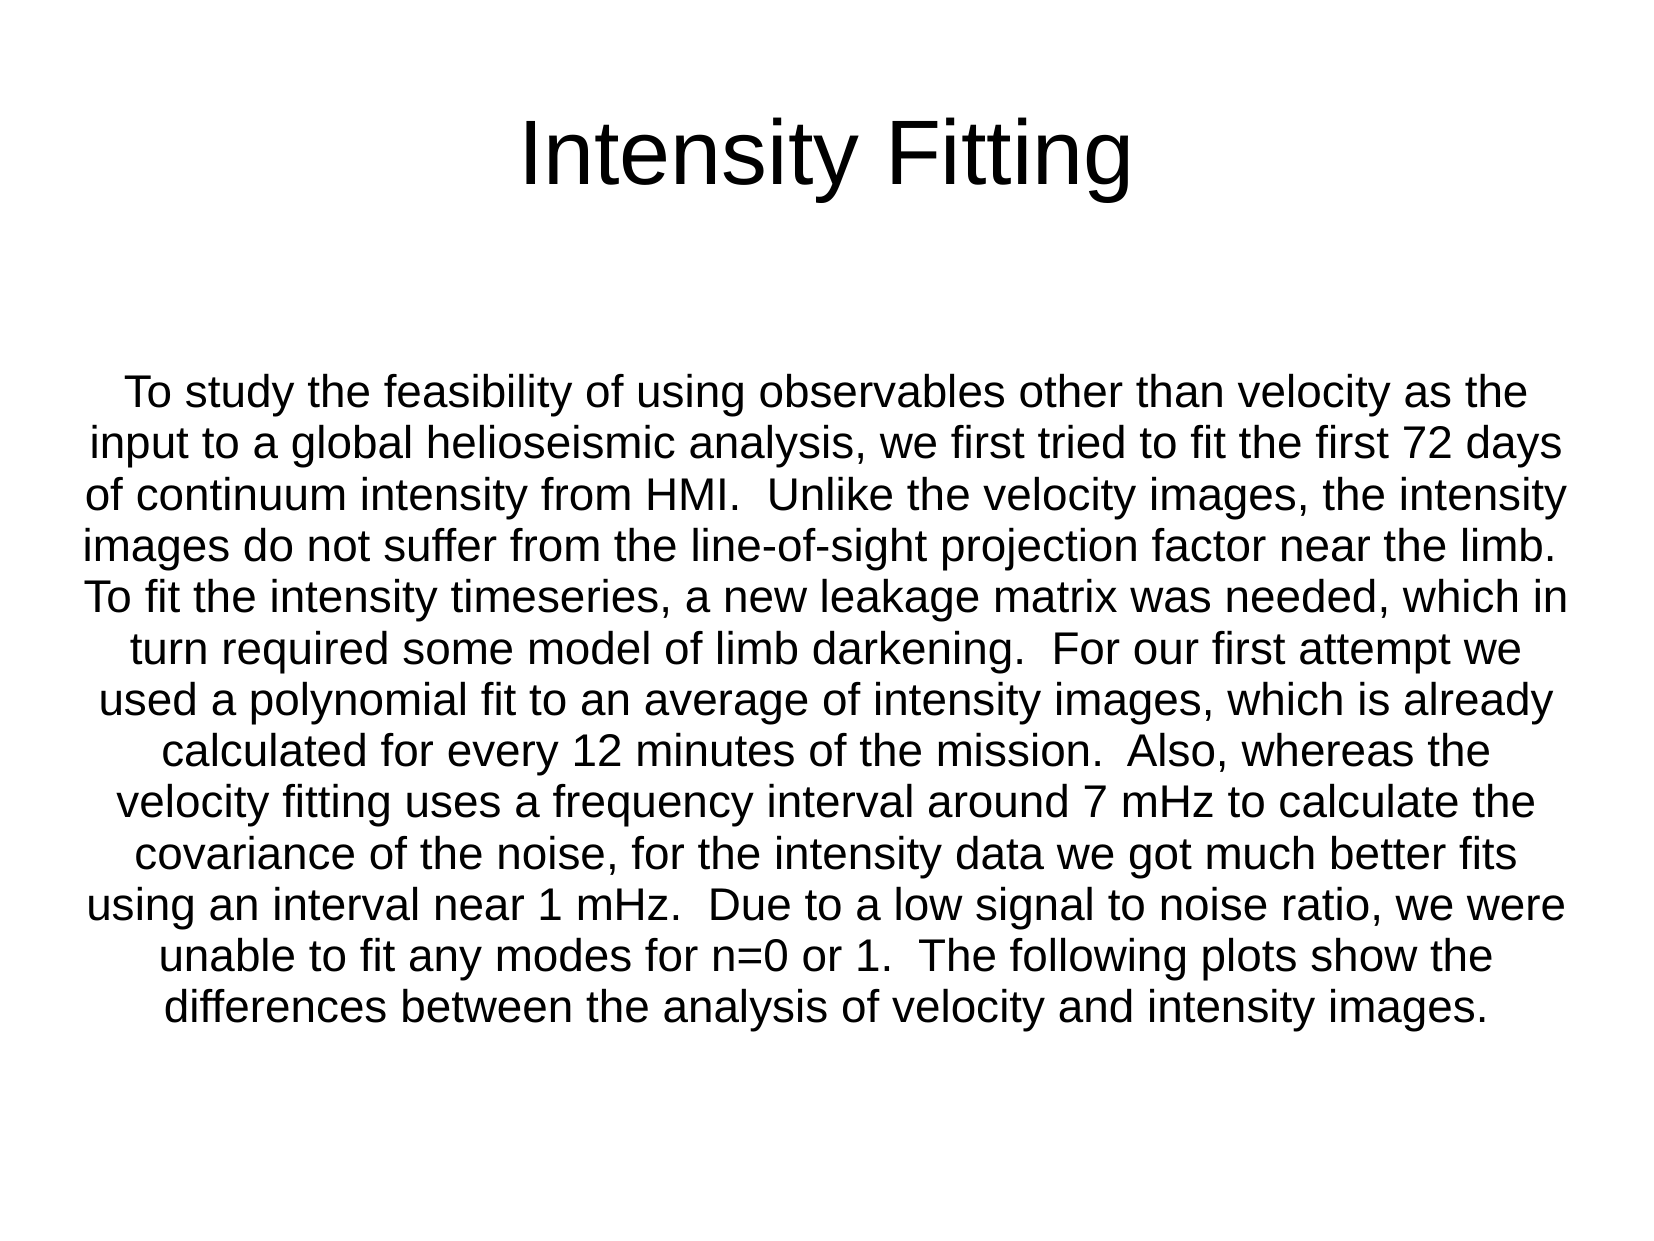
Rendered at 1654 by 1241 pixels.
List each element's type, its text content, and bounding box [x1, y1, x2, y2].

title Intensity Fitting [82, 56, 1571, 250]
subtitle To study the feasibility of using observables other than velocity as the input to a global helioseismic analysis, we first tried to fit the first 72 days of continuum intensity from HMI. Unlike the velocity images, the intensity images do not suffer from the line-of-sight projection factor near the limb. To fit the intensity timeseries, a new leakage matrix was needed, which in turn required some model of limb darkening. For our first attempt we used a polynomial fit to an average of intensity images, which is already calculated for every 12 minutes of the mission. Also, whereas the velocity fitting uses a frequency interval around 7 mHz to calculate the covariance of the noise, for the intensity data we got much better fits using an interval near 1 mHz. Due to a low signal to noise ratio, we were unable to fit any modes for n=0 or 1. The following plots show the differences between the analysis of velocity and intensity images. [82, 297, 1571, 1102]
